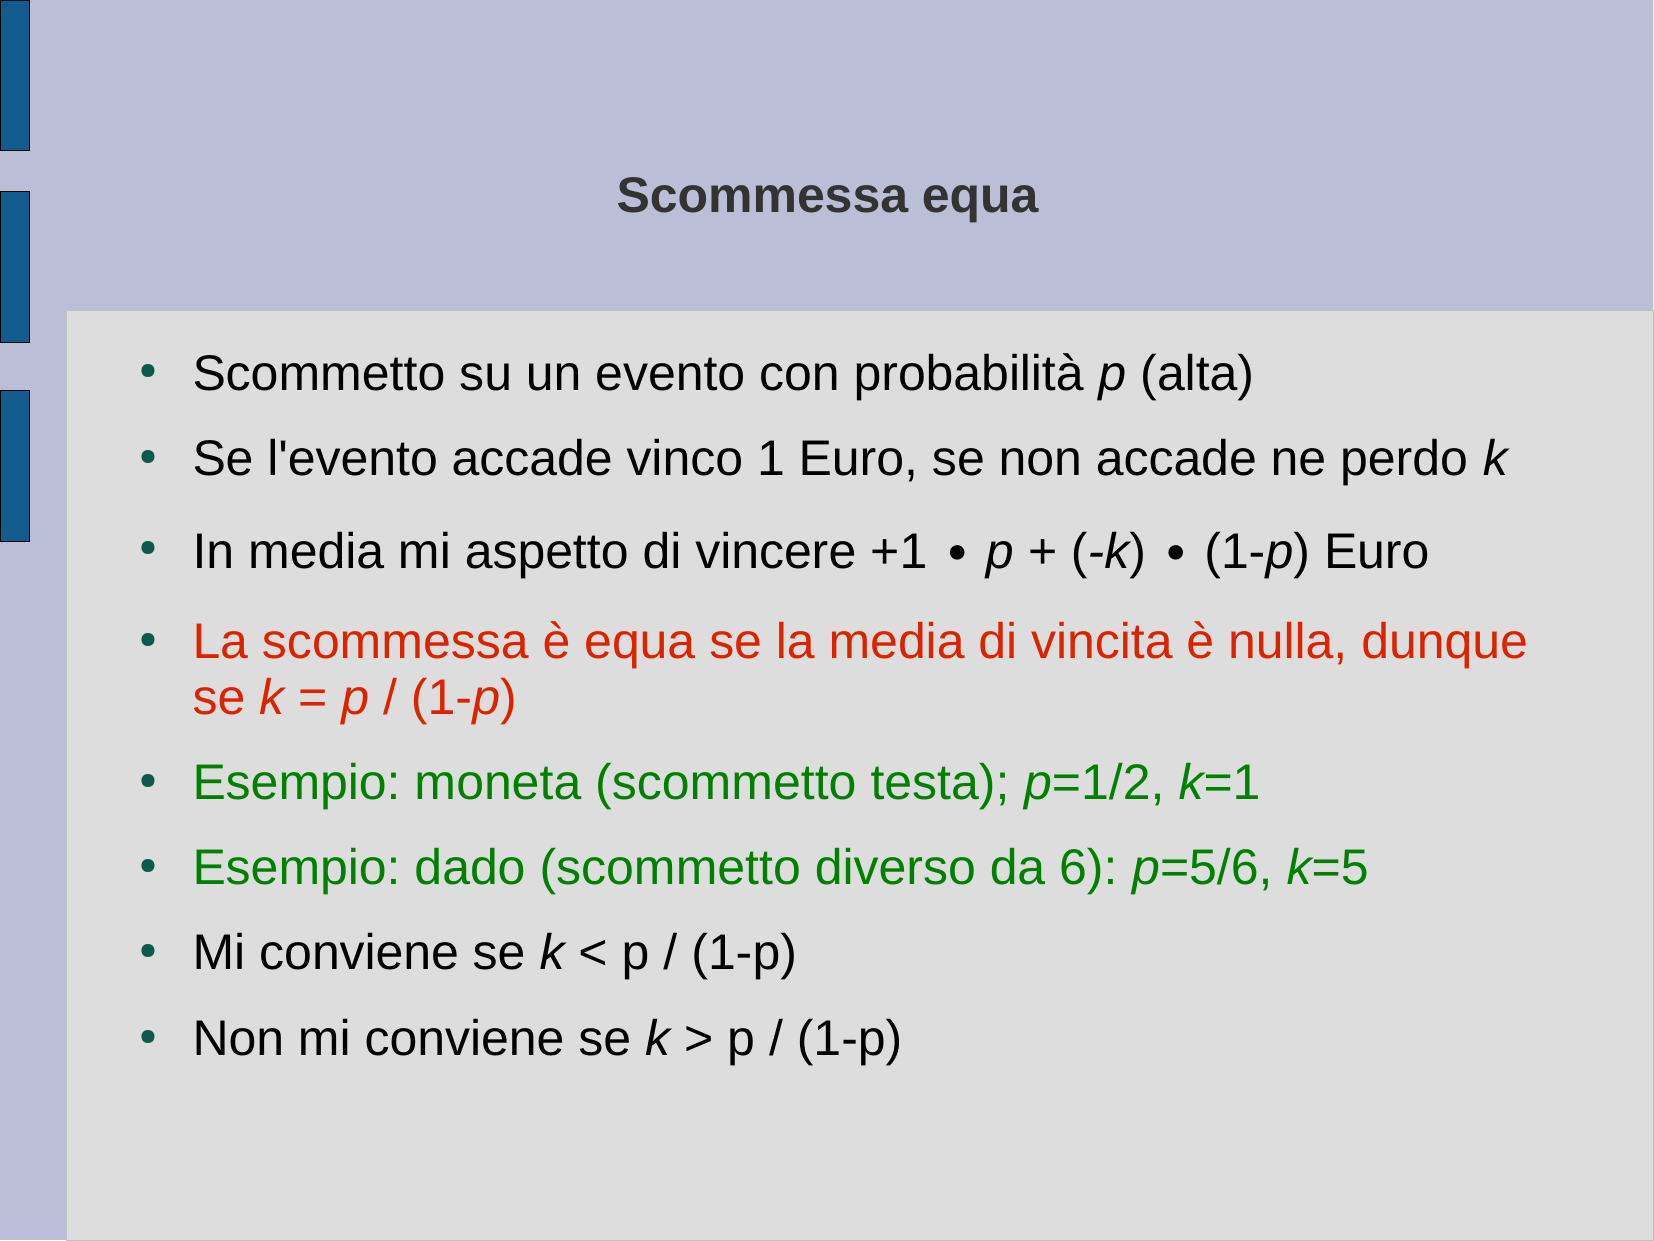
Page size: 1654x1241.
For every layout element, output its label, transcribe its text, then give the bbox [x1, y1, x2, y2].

title Scommessa equa [121, 91, 1534, 299]
list Scommetto su un evento con probabilità p (alta) Se l'evento accade vinco 1 Euro, se non accade ne perdo k In media mi aspetto di vincere +1 ∙ p + (-k) ∙ (1-p) Euro La scommessa è equa se la media di vincita è nulla, dunque se k = p / (1-p) Esempio: moneta (scommetto testa); p=1/2, k=1 Esempio: dado (scommetto diverso da 6): p=5/6, k=5 Mi conviene se k < p / (1-p) Non mi conviene se k > p / (1-p) [121, 344, 1534, 1127]
